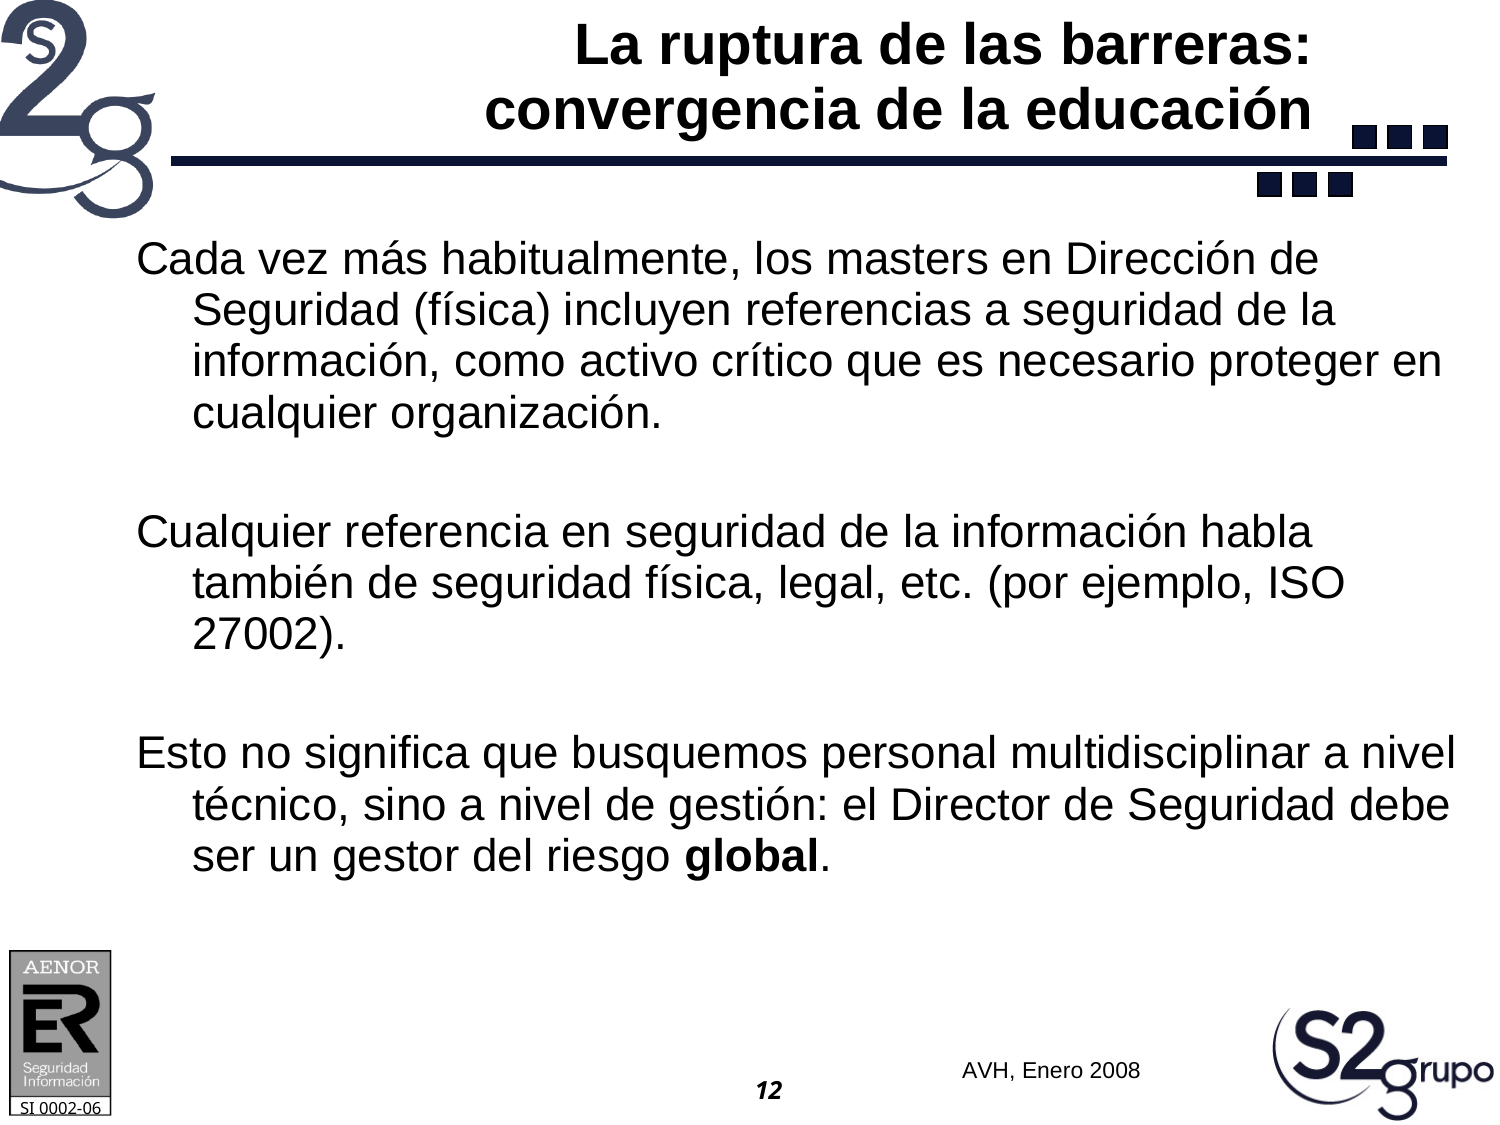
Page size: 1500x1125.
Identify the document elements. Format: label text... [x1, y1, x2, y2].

list Cada vez más habitualmente, los masters en Dirección de Seguridad (física) incluyen referencias a seguridad de la información, como activo crítico que es necesario proteger en cualquier organización. Cualquier referencia en seguridad de la información habla también de seguridad física, legal, etc. (por ejemplo, ISO 27002). Esto no significa que busquemos personal multidisciplinar a nivel técnico, sino a nivel de gestión: el Director de Seguridad debe ser un gestor del riesgo global. [120, 177, 1477, 929]
picture [9, 950, 112, 1116]
title La ruptura de las barreras: convergencia de la educación [183, 3, 1329, 149]
picture [1272, 1008, 1494, 1121]
picture [0, 0, 158, 220]
text_box AVH, Enero 2008 [947, 1049, 1156, 1091]
